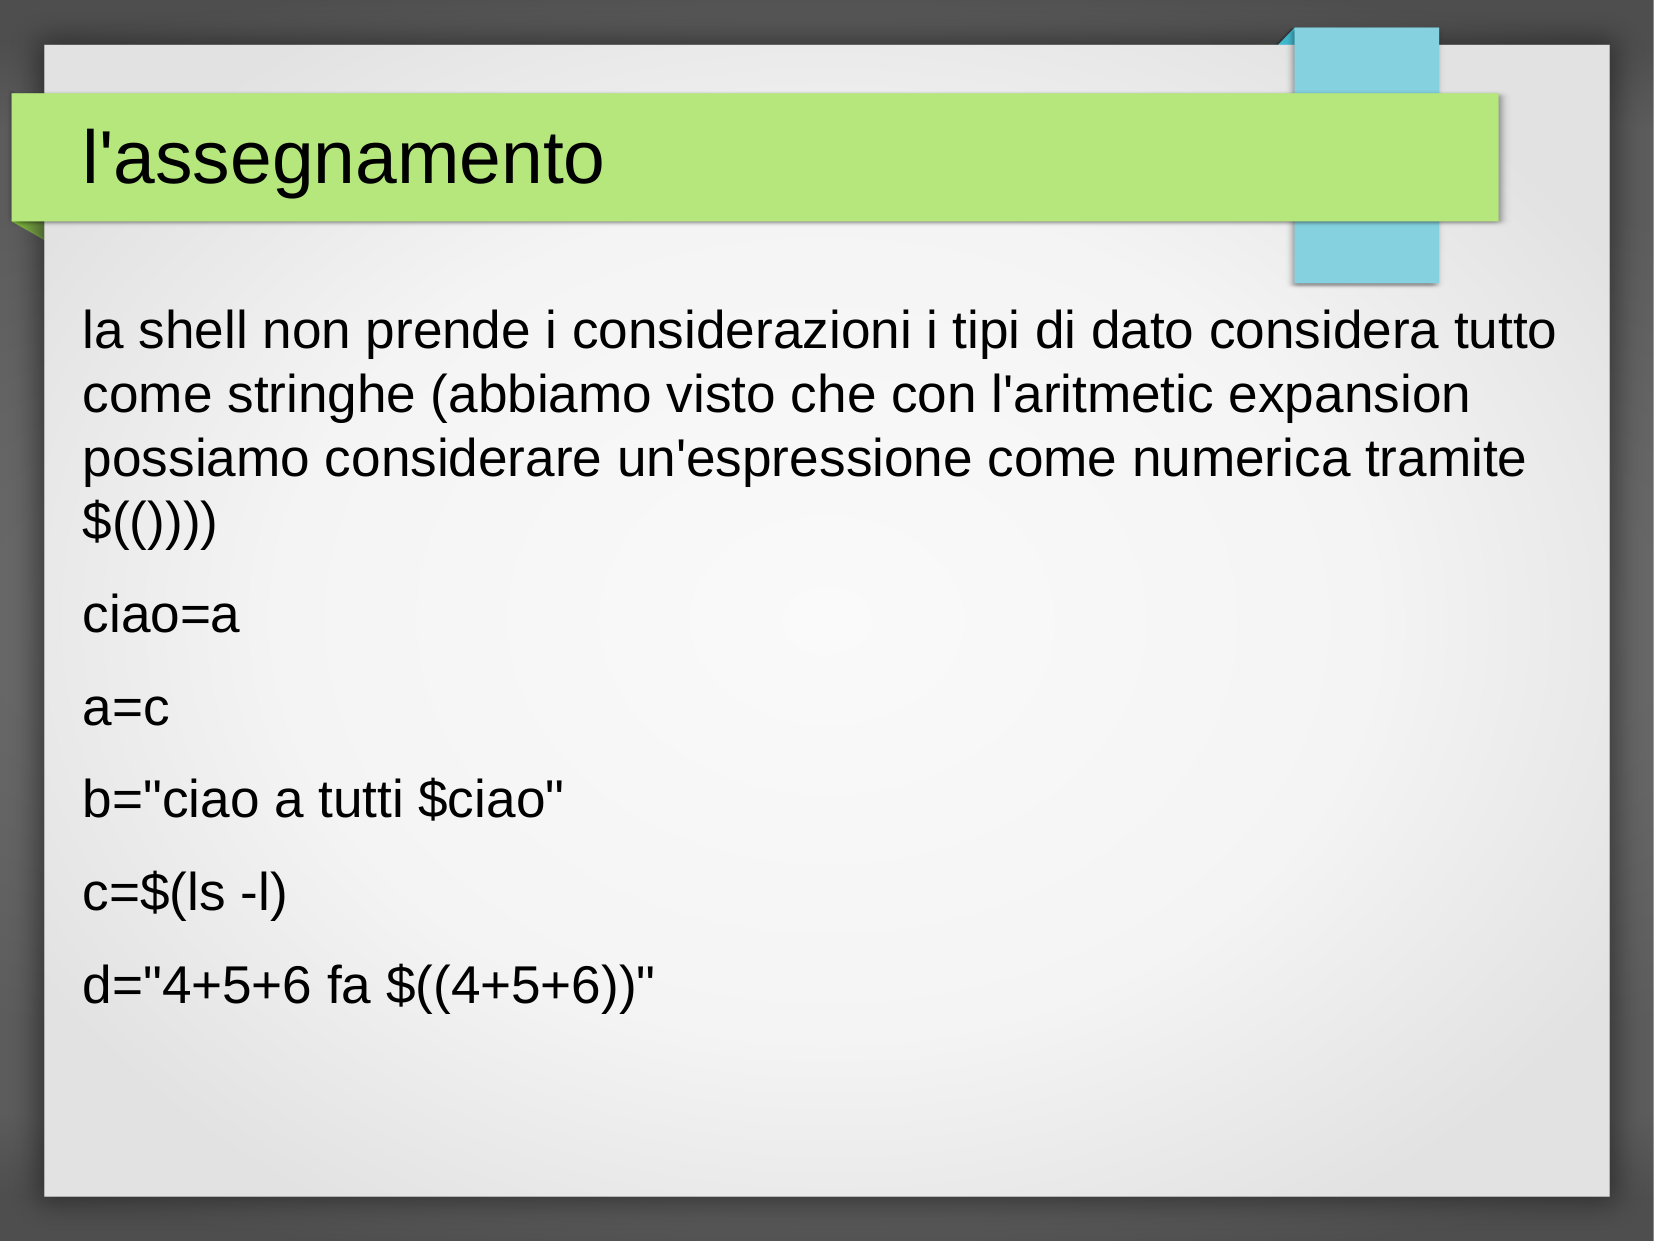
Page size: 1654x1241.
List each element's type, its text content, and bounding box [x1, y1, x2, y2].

list la shell non prende i considerazioni i tipi di dato considera tutto come stringhe (abbiamo visto che con l'aritmetic expansion possiamo considerare un'espressione come numerica tramite $(()))) ciao=a a=c b="ciao a tutti $ciao" c=$(ls -l) d="4+5+6 fa $((4+5+6))" [82, 295, 1571, 1015]
title l'assegnamento [82, 94, 1264, 213]
picture [0, 0, 1654, 1241]
